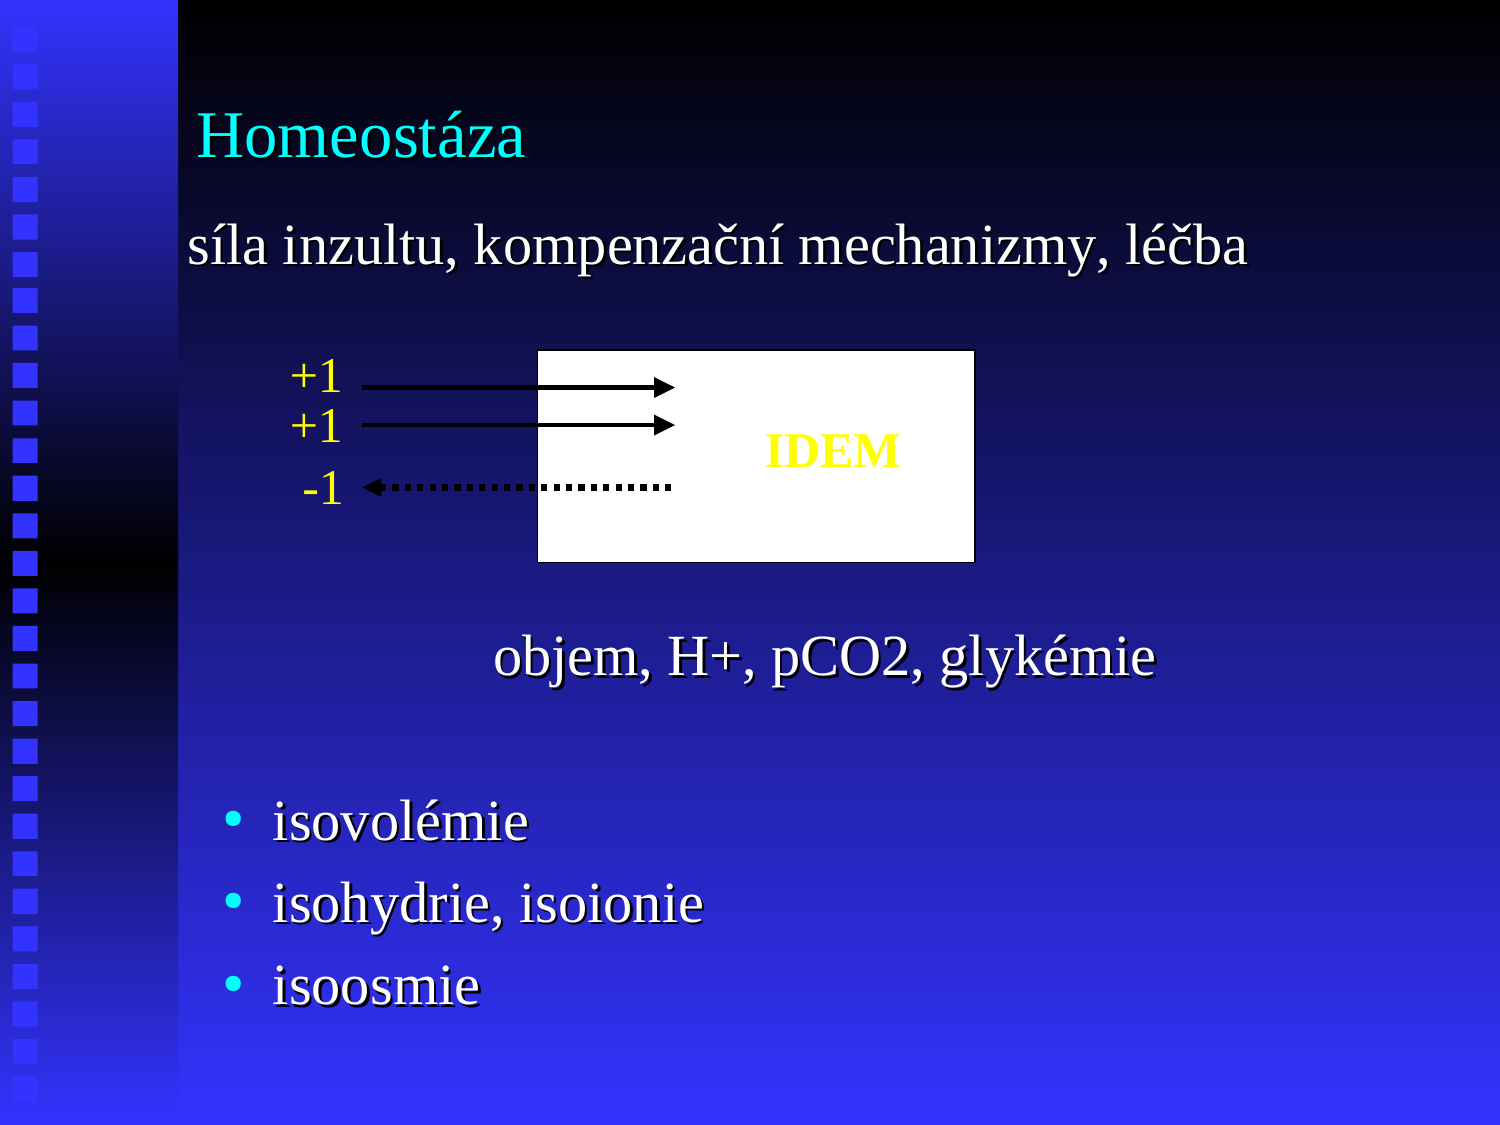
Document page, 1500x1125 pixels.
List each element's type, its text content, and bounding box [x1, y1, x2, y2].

list síla inzultu, kompenzační mechanizmy, léčba objem, H+, pCO2, glykémie isovolémie isohydrie, isoionie isoosmie [187, 208, 1463, 1094]
title Homeostáza [181, 31, 1457, 235]
